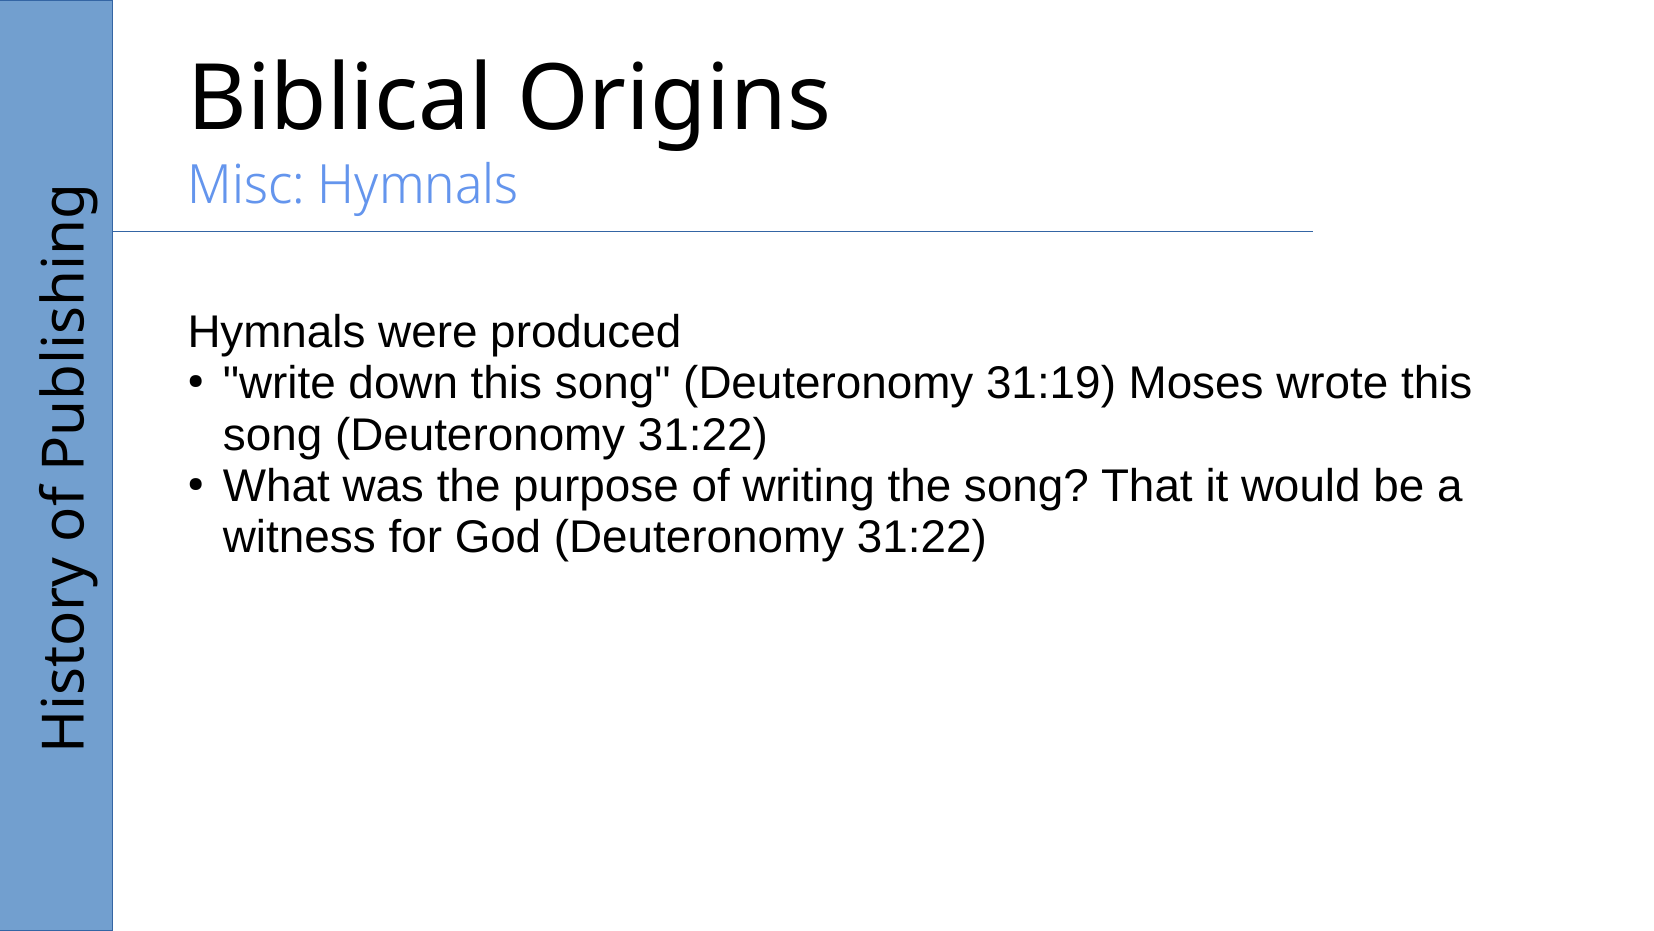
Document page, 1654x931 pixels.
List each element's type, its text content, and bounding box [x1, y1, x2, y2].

text_box History of Publishing [13, 37, 105, 901]
subtitle Hymnals were produced "write down this song" (Deuteronomy 31:19) Moses wrote this song (Deuteronomy 31:22) What was the purpose of writing the song? That it would be a witness for God (Deuteronomy 31:22) [187, 306, 1571, 846]
text_box [0, 0, 113, 931]
title Misc: Hymnals [187, 125, 1571, 239]
title Biblical Origins [187, 33, 1571, 125]
